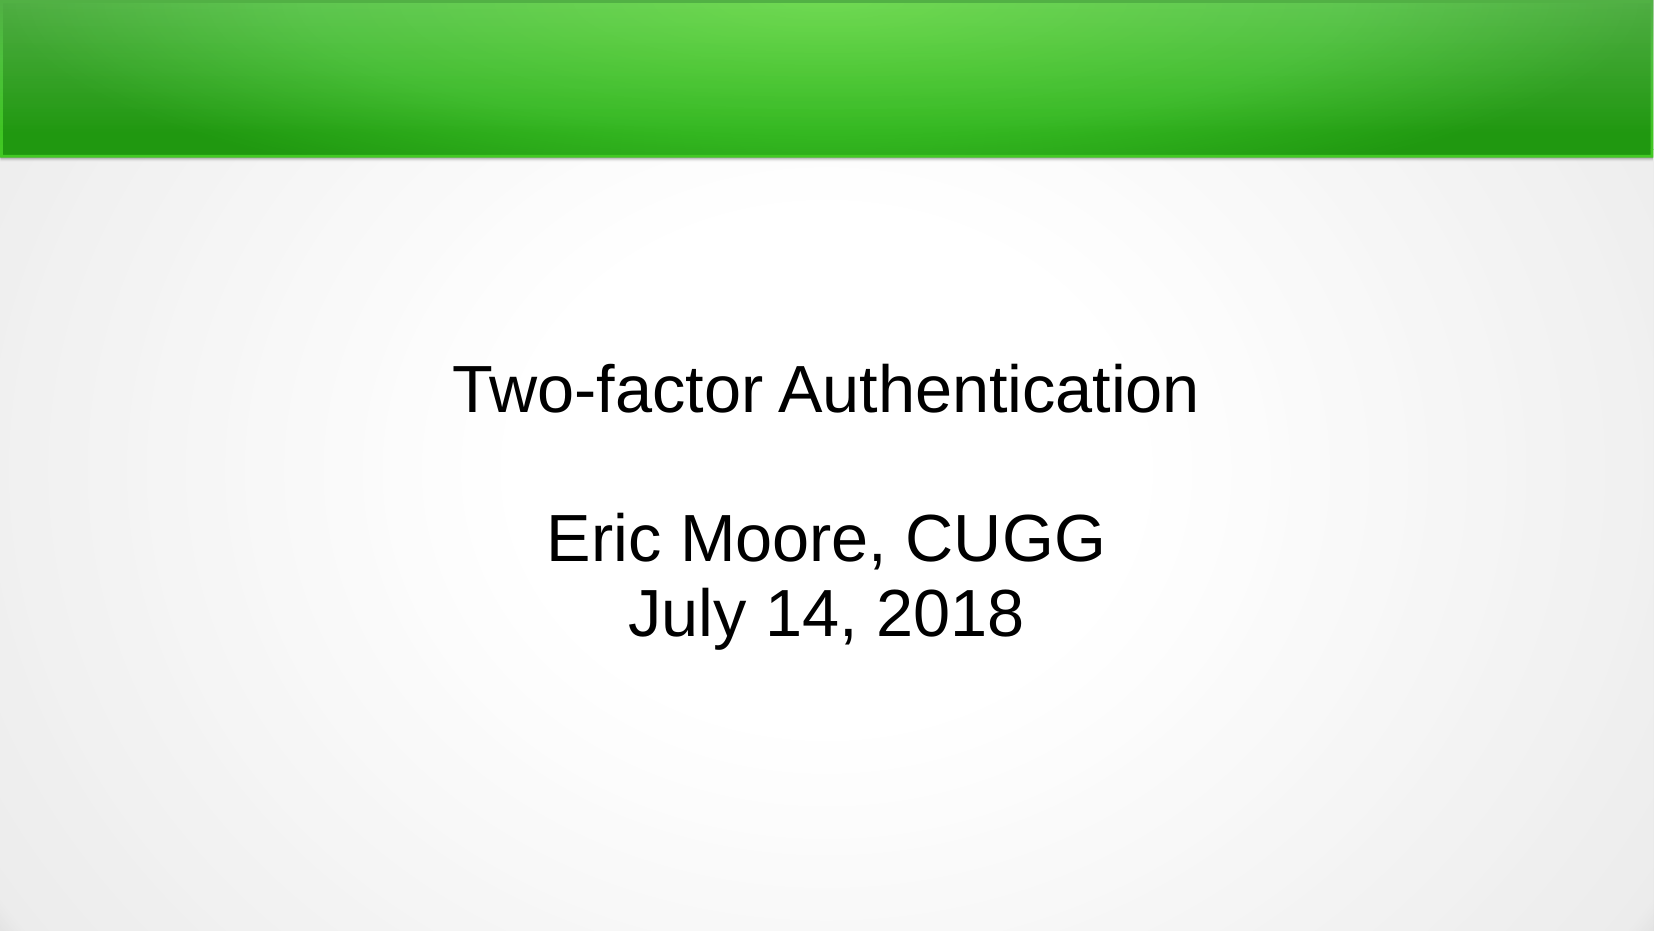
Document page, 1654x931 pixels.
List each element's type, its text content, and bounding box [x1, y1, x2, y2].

subtitle Two-factor Authentication Eric Moore, CUGG July 14, 2018 [82, 255, 1571, 748]
